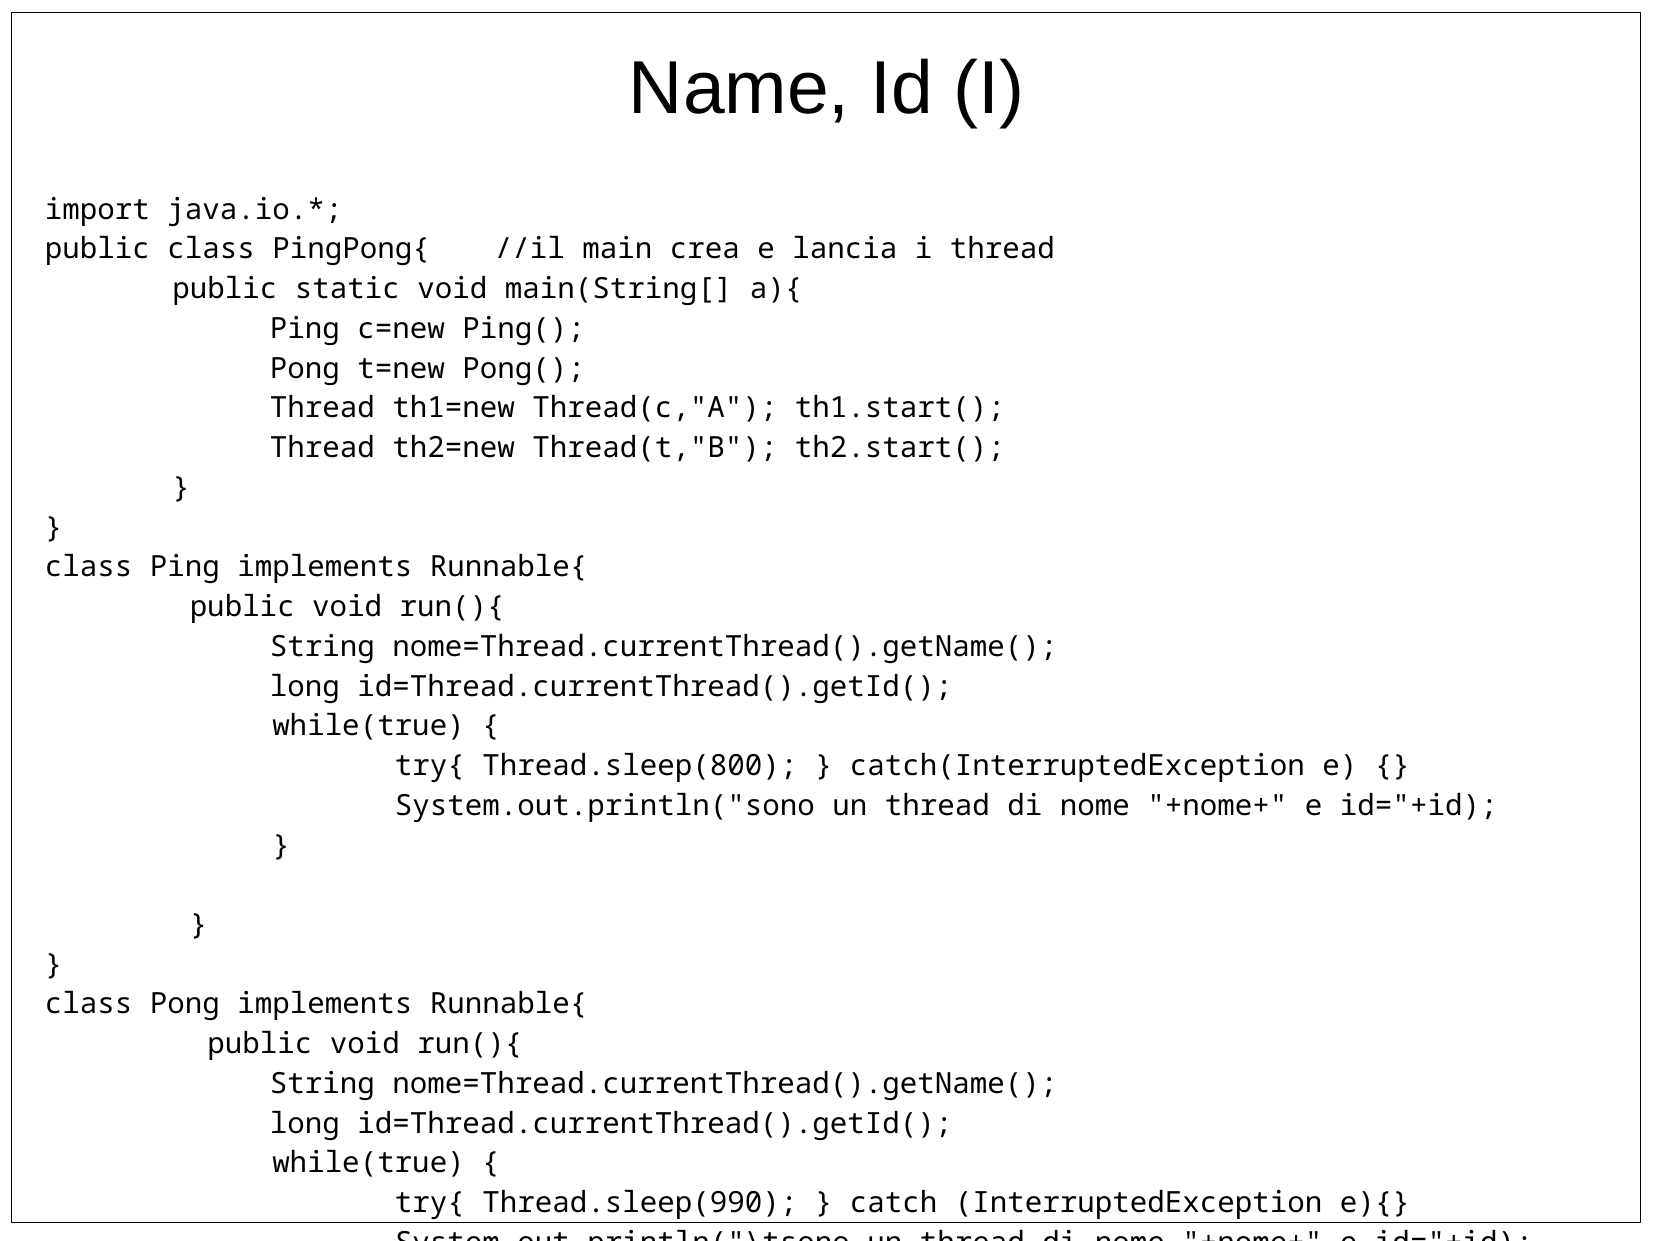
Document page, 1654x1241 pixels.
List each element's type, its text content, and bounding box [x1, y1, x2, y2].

title Name, Id (I) [82, 0, 1571, 180]
text_box import java.io.*; public class PingPong{ //il main crea e lancia i thread public static void main(String[] a){ Ping c=new Ping(); Pong t=new Pong(); Thread th1=new Thread(c,"A"); th1.start(); Thread th2=new Thread(t,"B"); th2.start(); } } class Ping implements Runnable{ public void run(){ String nome=Thread.currentThread().getName(); long id=Thread.currentThread().getId(); while(true) { try{ Thread.sleep(800); } catch(InterruptedException e) {} System.out.println("sono un thread di nome "+nome+" e id="+id); } } } class Pong implements Runnable{ public void run(){ String nome=Thread.currentThread().getName(); long id=Thread.currentThread().getId(); while(true) { try{ Thread.sleep(990); } catch (InterruptedException e){} System.out.println("\tsono un thread di nome "+nome+" e id="+id); } } } [30, 180, 1606, 1241]
